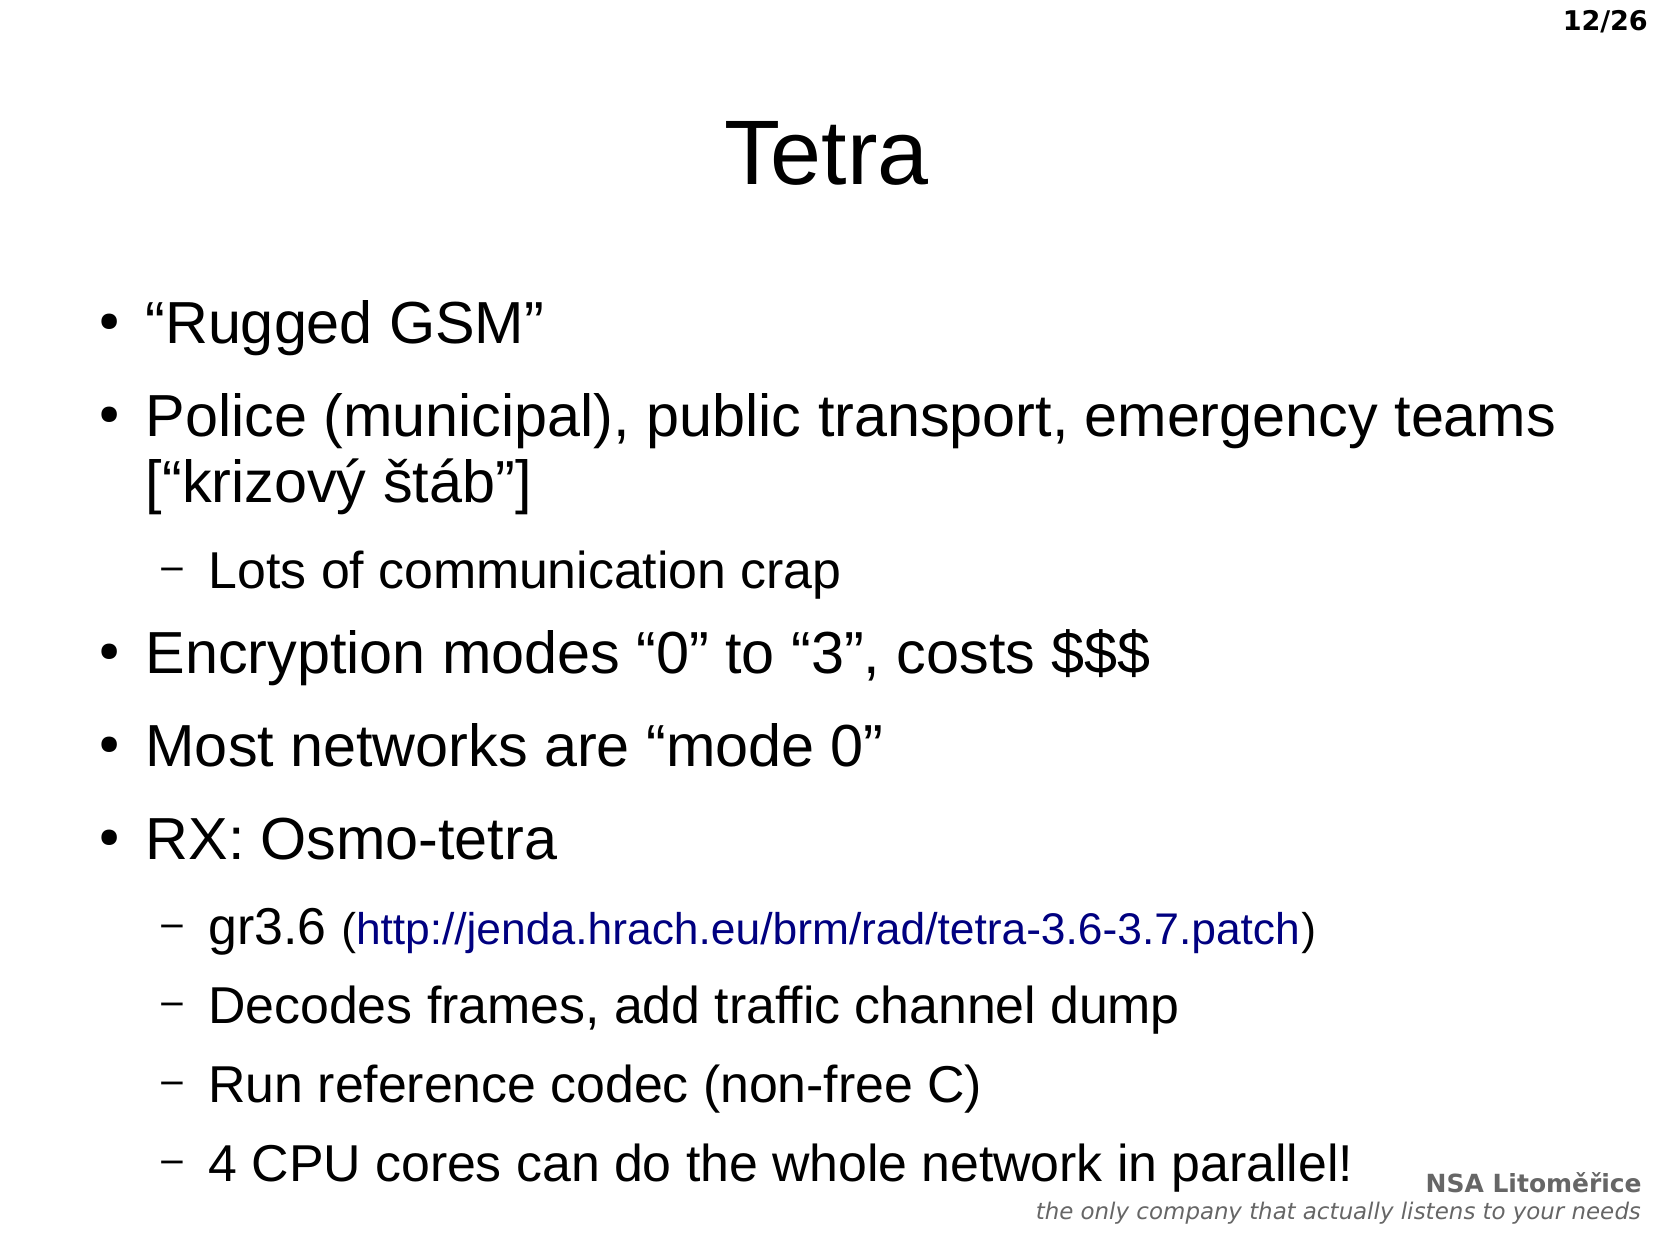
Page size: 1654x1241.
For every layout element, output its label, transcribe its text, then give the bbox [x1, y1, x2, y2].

title Tetra [82, 49, 1571, 257]
list “Rugged GSM” Police (municipal), public transport, emergency teams [“krizový štáb”] Lots of communication crap Encryption modes “0” to “3”, costs $$$ Most networks are “mode 0” RX: Osmo-tetra gr3.6 (http://jenda.hrach.eu/brm/rad/tetra-3.6-3.7.patch) Decodes frames, add traffic channel dump Run reference codec (non-free C) 4 CPU cores can do the whole network in parallel! [82, 290, 1571, 1193]
